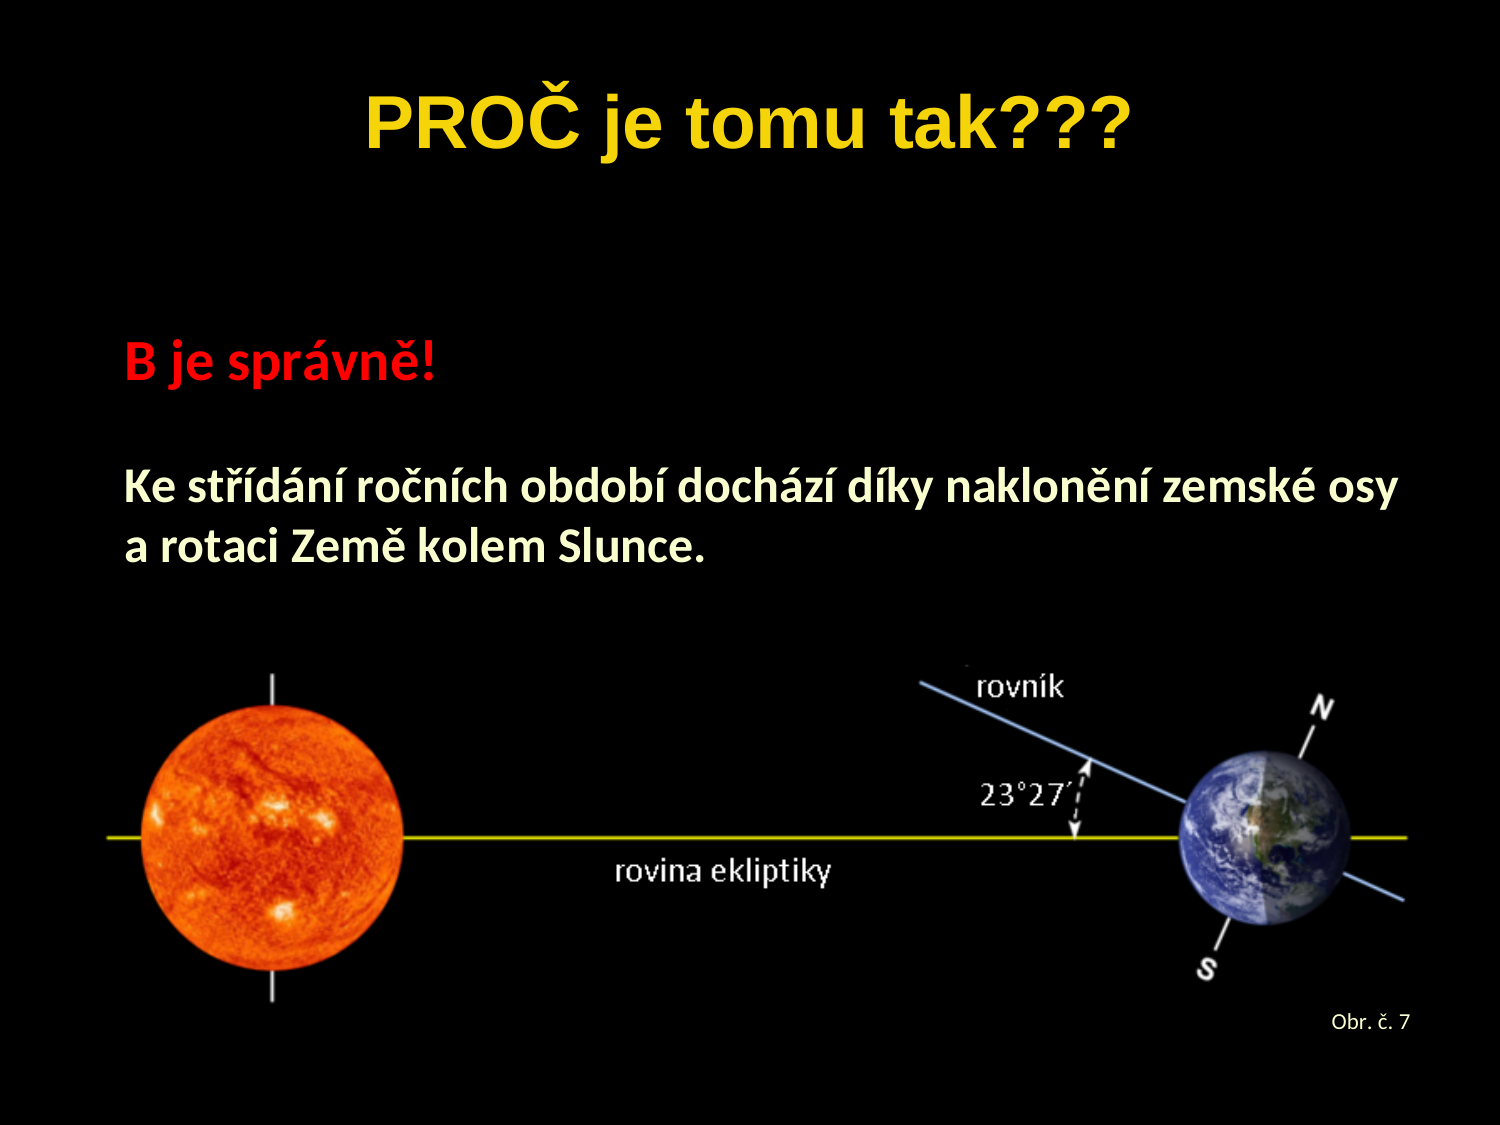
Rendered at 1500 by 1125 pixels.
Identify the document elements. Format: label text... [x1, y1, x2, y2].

title PROČ je tomu tak??? [76, 66, 1424, 185]
text_box Obr. č. 7 [1316, 999, 1436, 1043]
picture [88, 645, 1427, 1024]
text_box B je správně! Ke střídání ročních období dochází díky naklonění zemské osy a rotaci Země kolem Slunce. [53, 314, 1424, 720]
